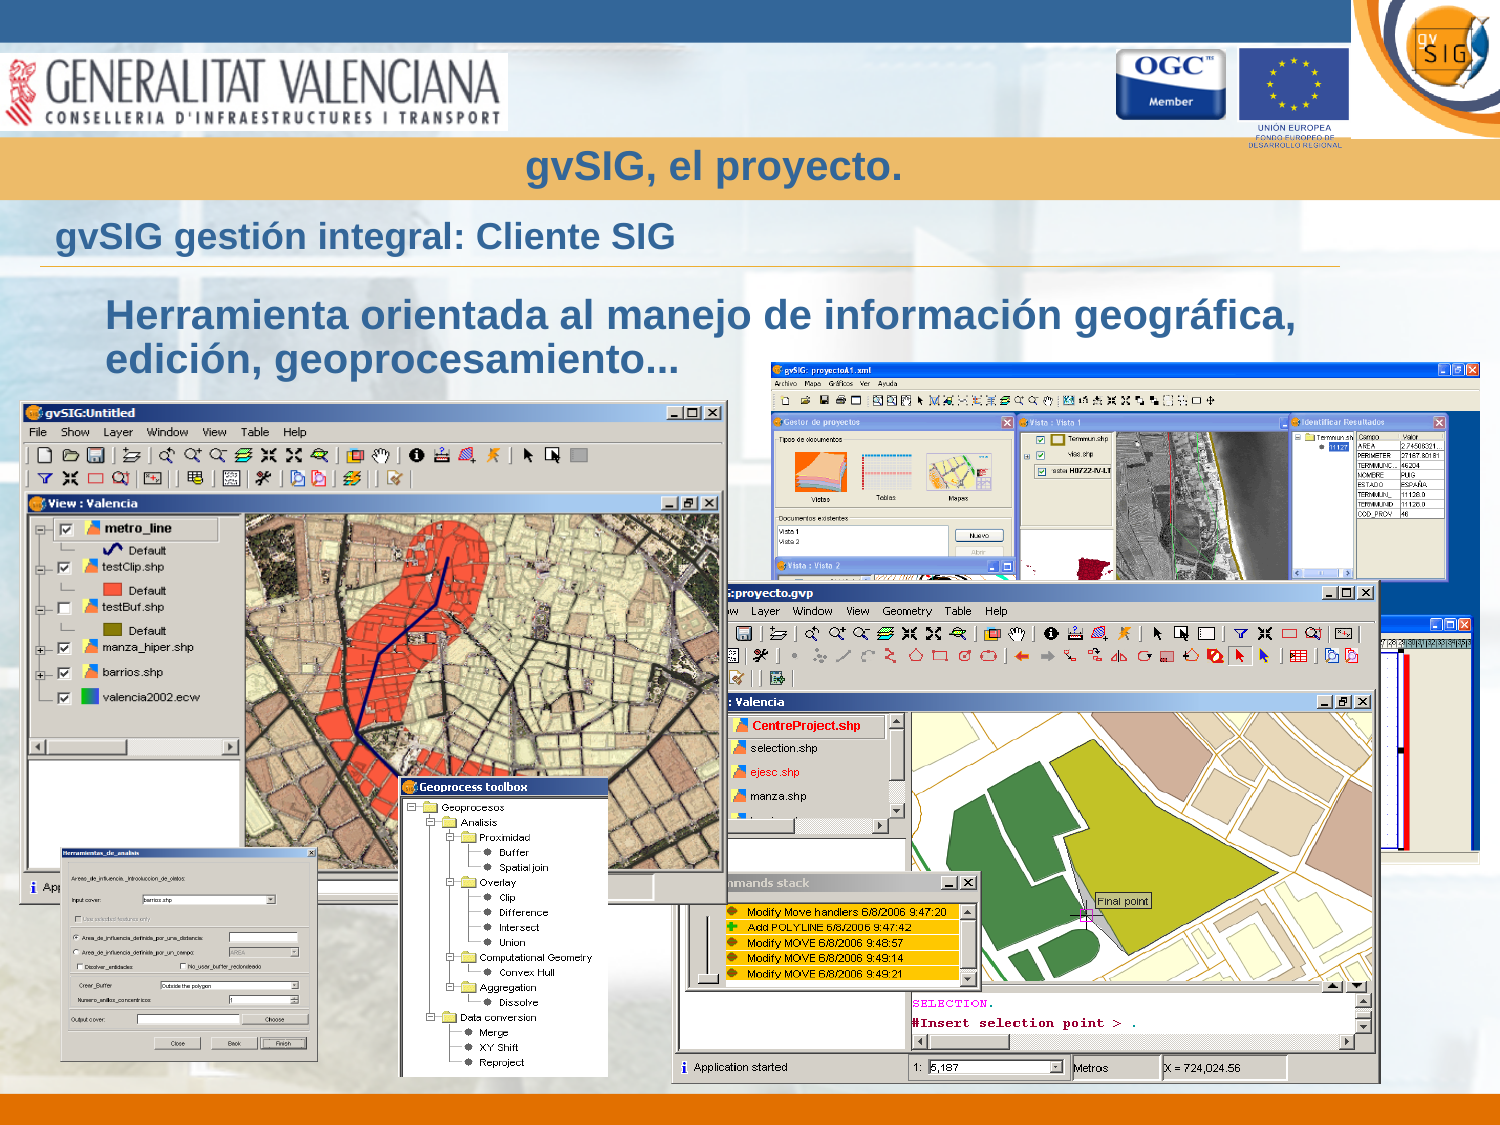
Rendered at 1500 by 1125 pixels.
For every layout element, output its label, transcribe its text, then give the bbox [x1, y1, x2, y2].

text_box Herramienta orientada al manejo de información geográfica, edición, geoprocesamiento... [90, 286, 1478, 391]
text_box gvSIG, el proyecto. [0, 137, 1429, 203]
picture [0, 53, 508, 131]
text_box gvSIG gestión integral: Cliente SIG [40, 210, 1343, 271]
picture [19, 362, 1480, 1084]
picture [1237, 0, 1500, 139]
picture [1116, 49, 1226, 120]
